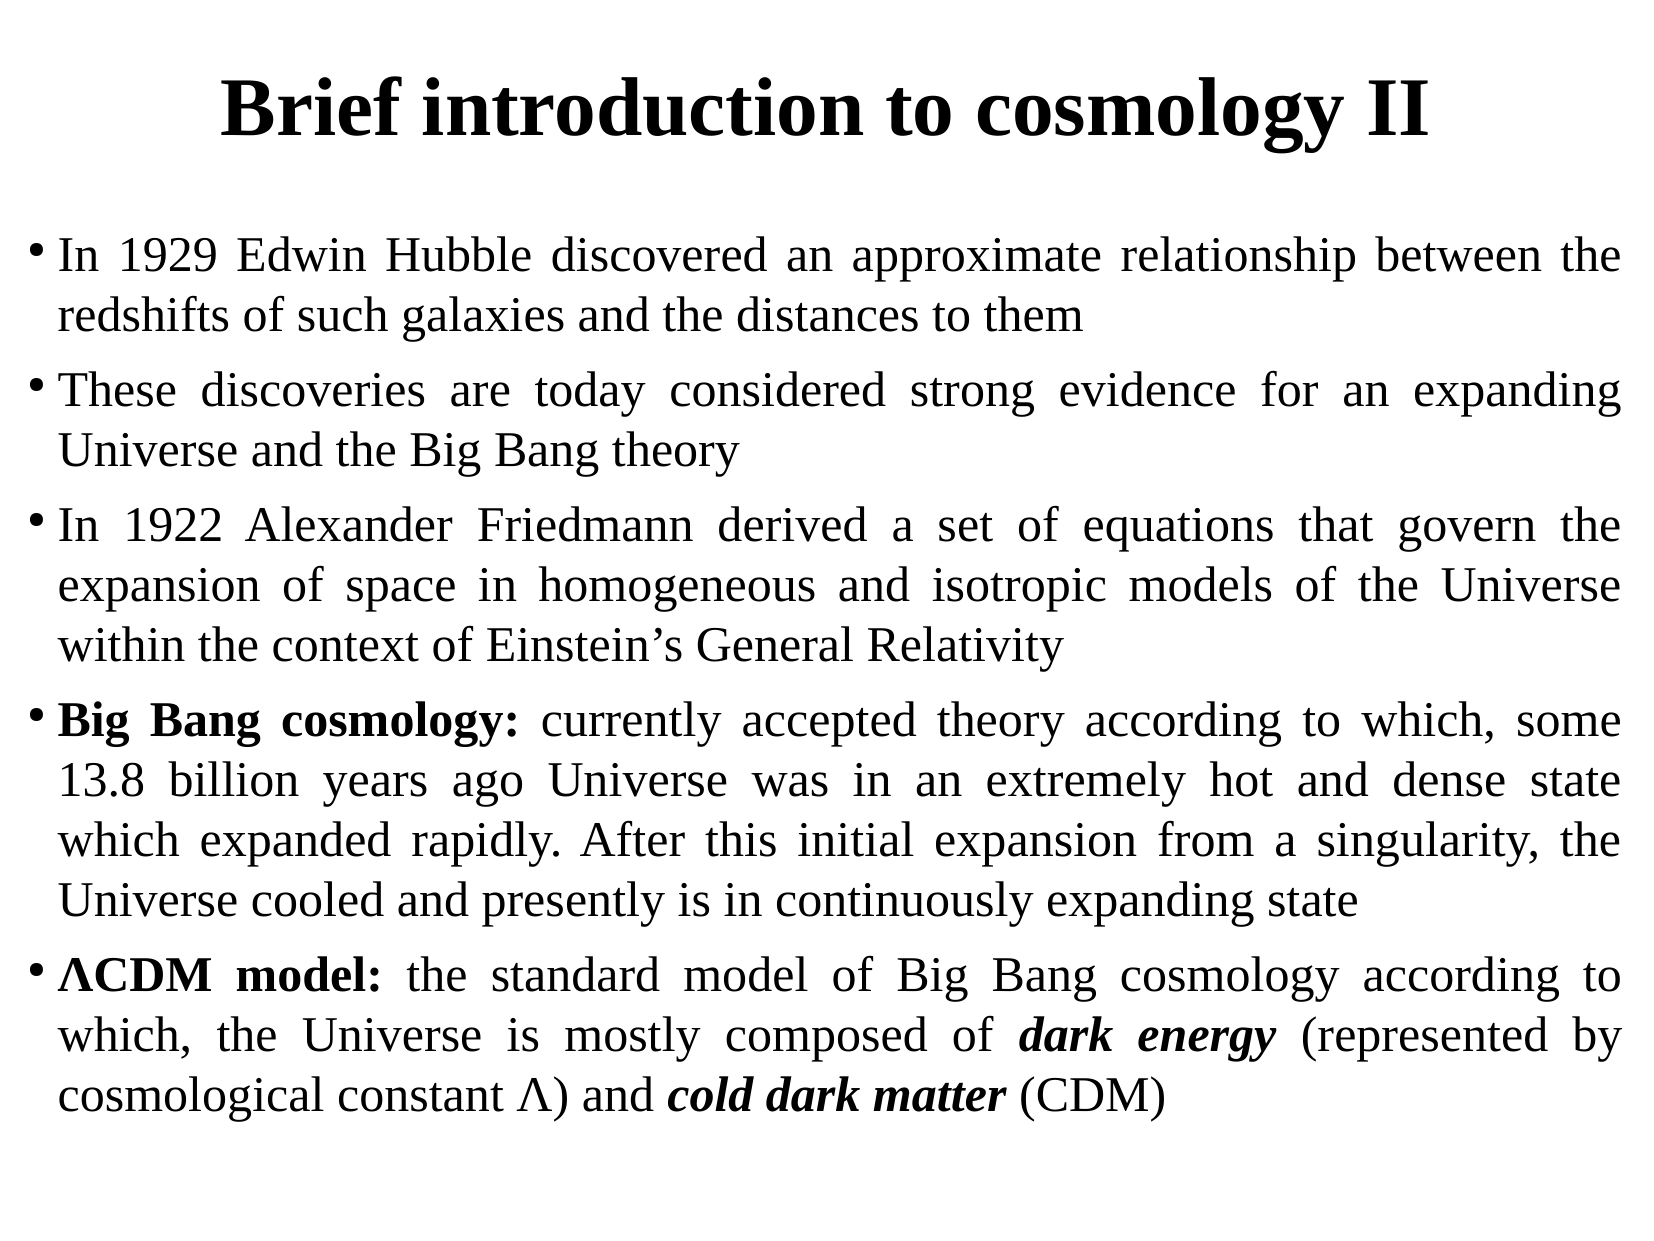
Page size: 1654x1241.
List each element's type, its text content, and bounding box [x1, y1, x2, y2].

title Brief introduction to cosmology II [27, 17, 1626, 188]
list In 1929 Edwin Hubble discovered an approximate relationship between the redshifts of such galaxies and the distances to them These discoveries are today considered strong evidence for an expanding Universe and the Big Bang theory In 1922 Alexander Friedmann derived a set of equations that govern the expansion of space in homogeneous and isotropic models of the Universe within the context of Einstein’s General Relativity Big Bang cosmology: currently accepted theory according to which, some 13.8 billion years ago Universe was in an extremely hot and dense state which expanded rapidly. After this initial expansion from a singularity, the Universe cooled and presently is in continuously expanding state ΛCDM model: the standard model of Big Bang cosmology according to which, the Universe is mostly composed of dark energy (represented by cosmological constant Λ) and cold dark matter (CDM) [27, 221, 1623, 1184]
